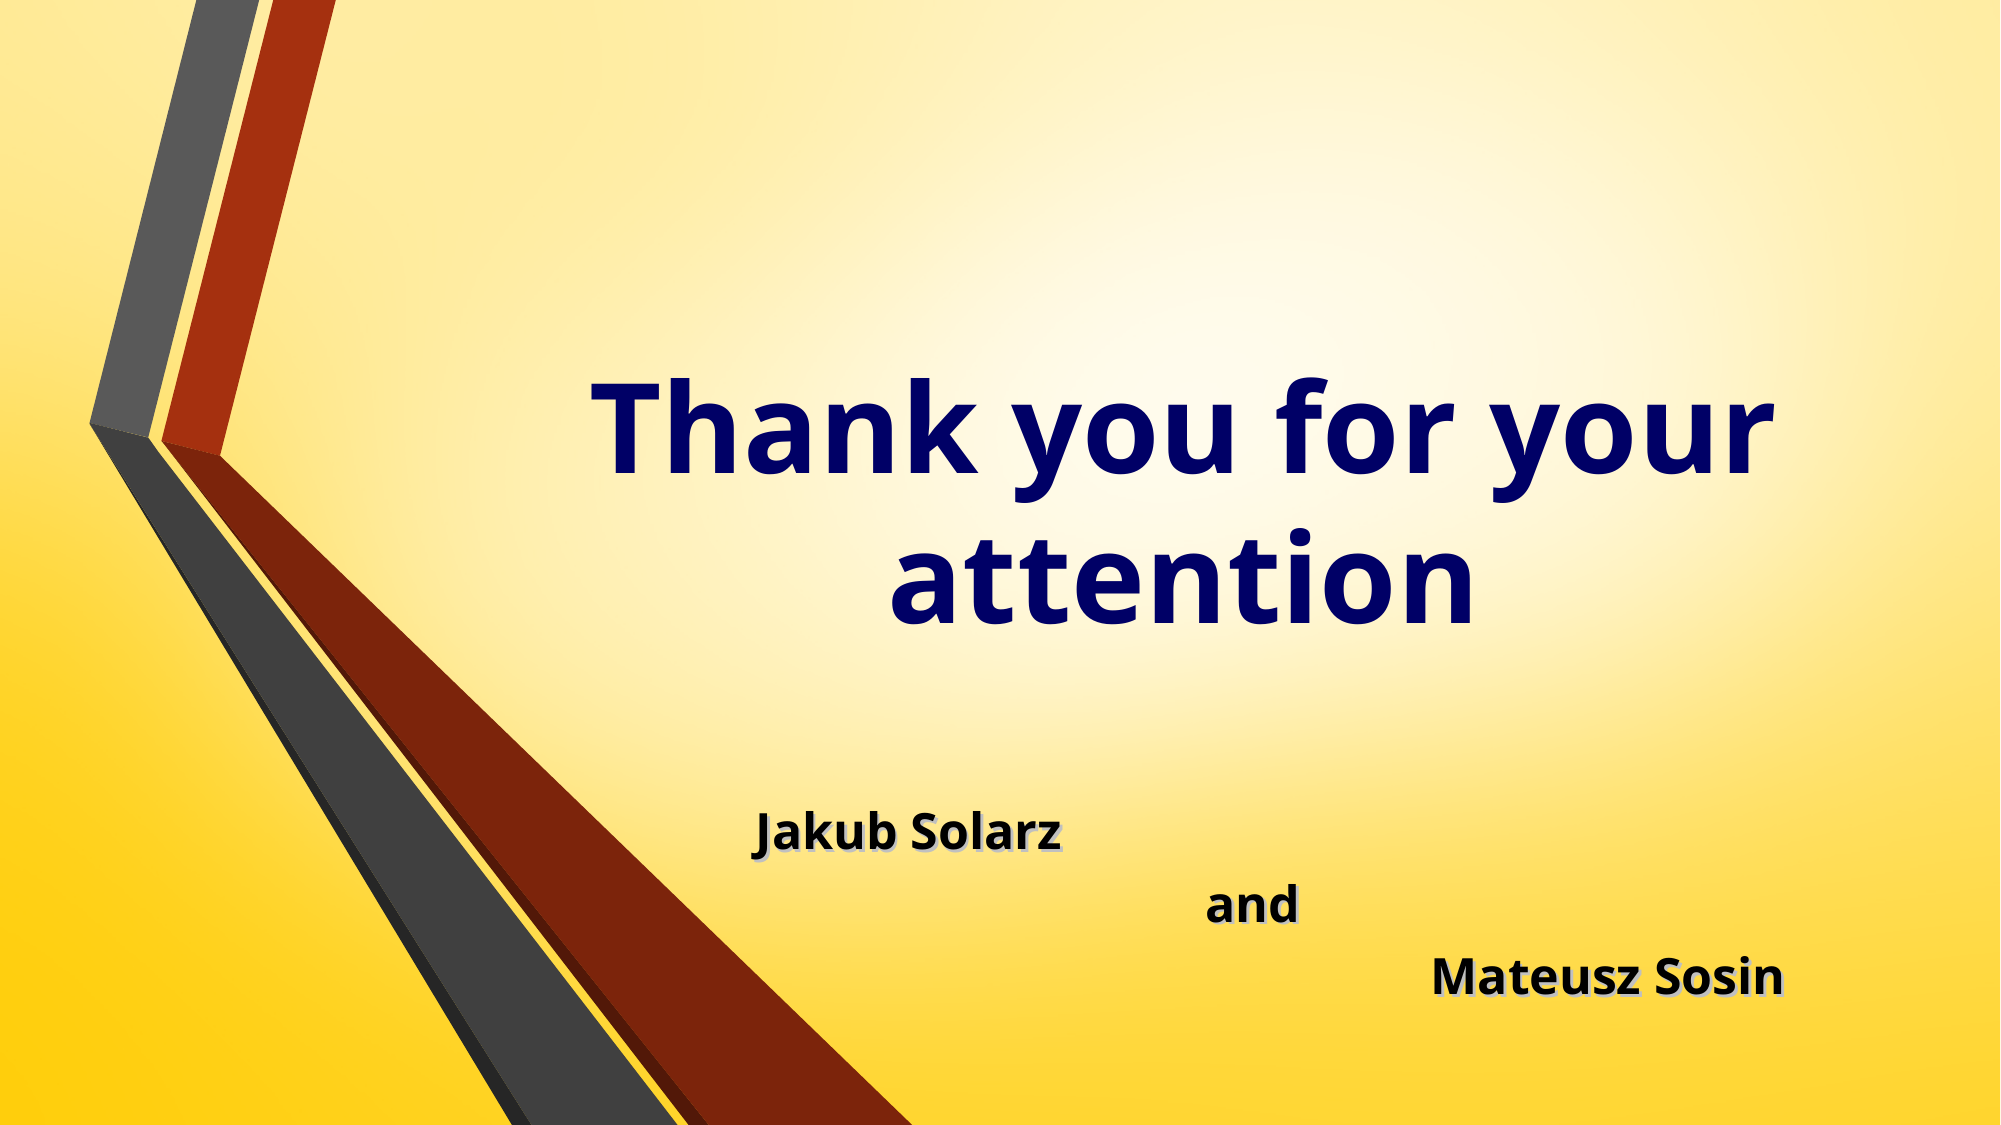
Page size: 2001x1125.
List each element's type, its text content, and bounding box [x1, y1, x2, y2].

subtitle Jakub Solarz and Mateusz Sosin [740, 792, 1887, 1010]
title Thank you for your attention [480, 226, 1887, 656]
